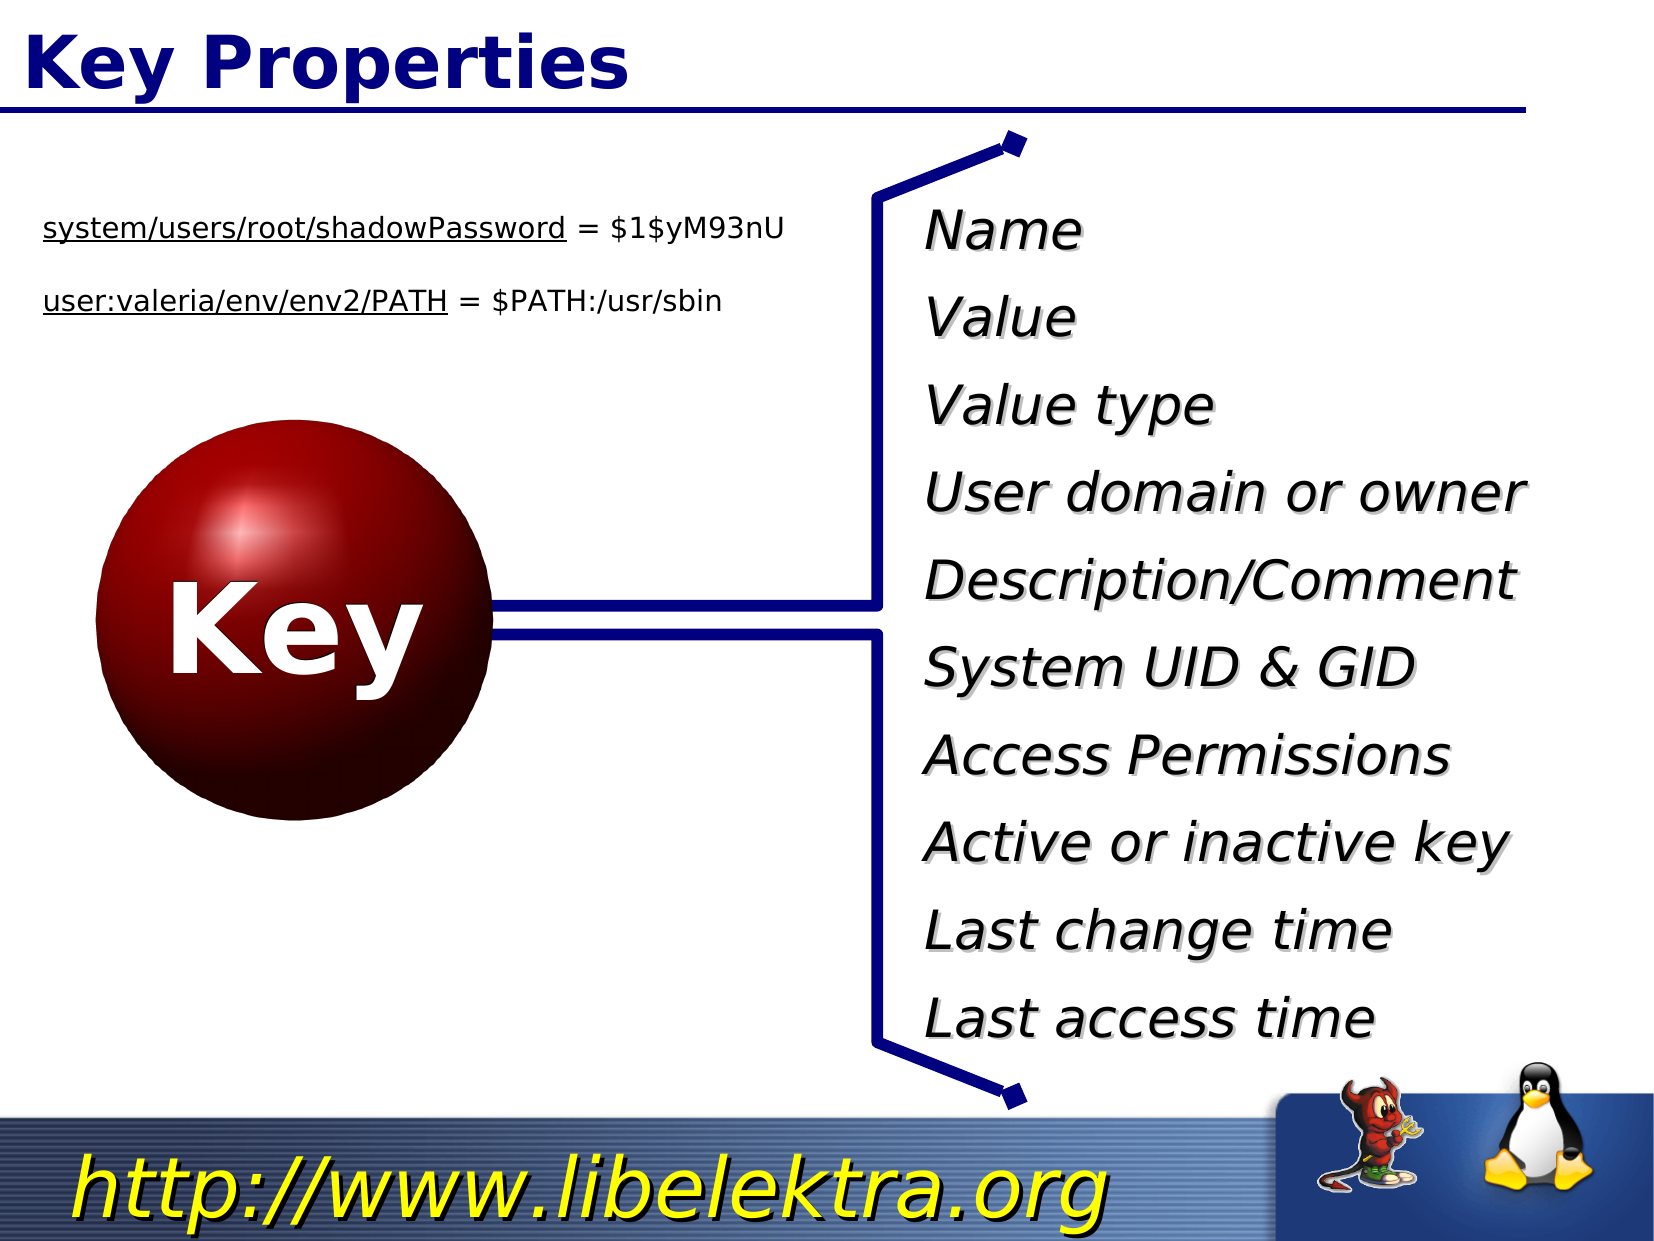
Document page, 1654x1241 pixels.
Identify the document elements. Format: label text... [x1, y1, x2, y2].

text_box system/users/root/shadowPassword = $1$yM93nU user:valeria/env/env2/PATH = $PATH:/usr/sbin [42, 208, 809, 317]
picture [0, 1061, 1654, 1241]
list Name Value Value type User domain or owner Description/Comment System UID & GID Access Permissions Active or inactive key Last change time Last access time [909, 187, 1654, 1053]
text_box Key [162, 547, 426, 693]
text_box Key Properties [22, 14, 1611, 111]
